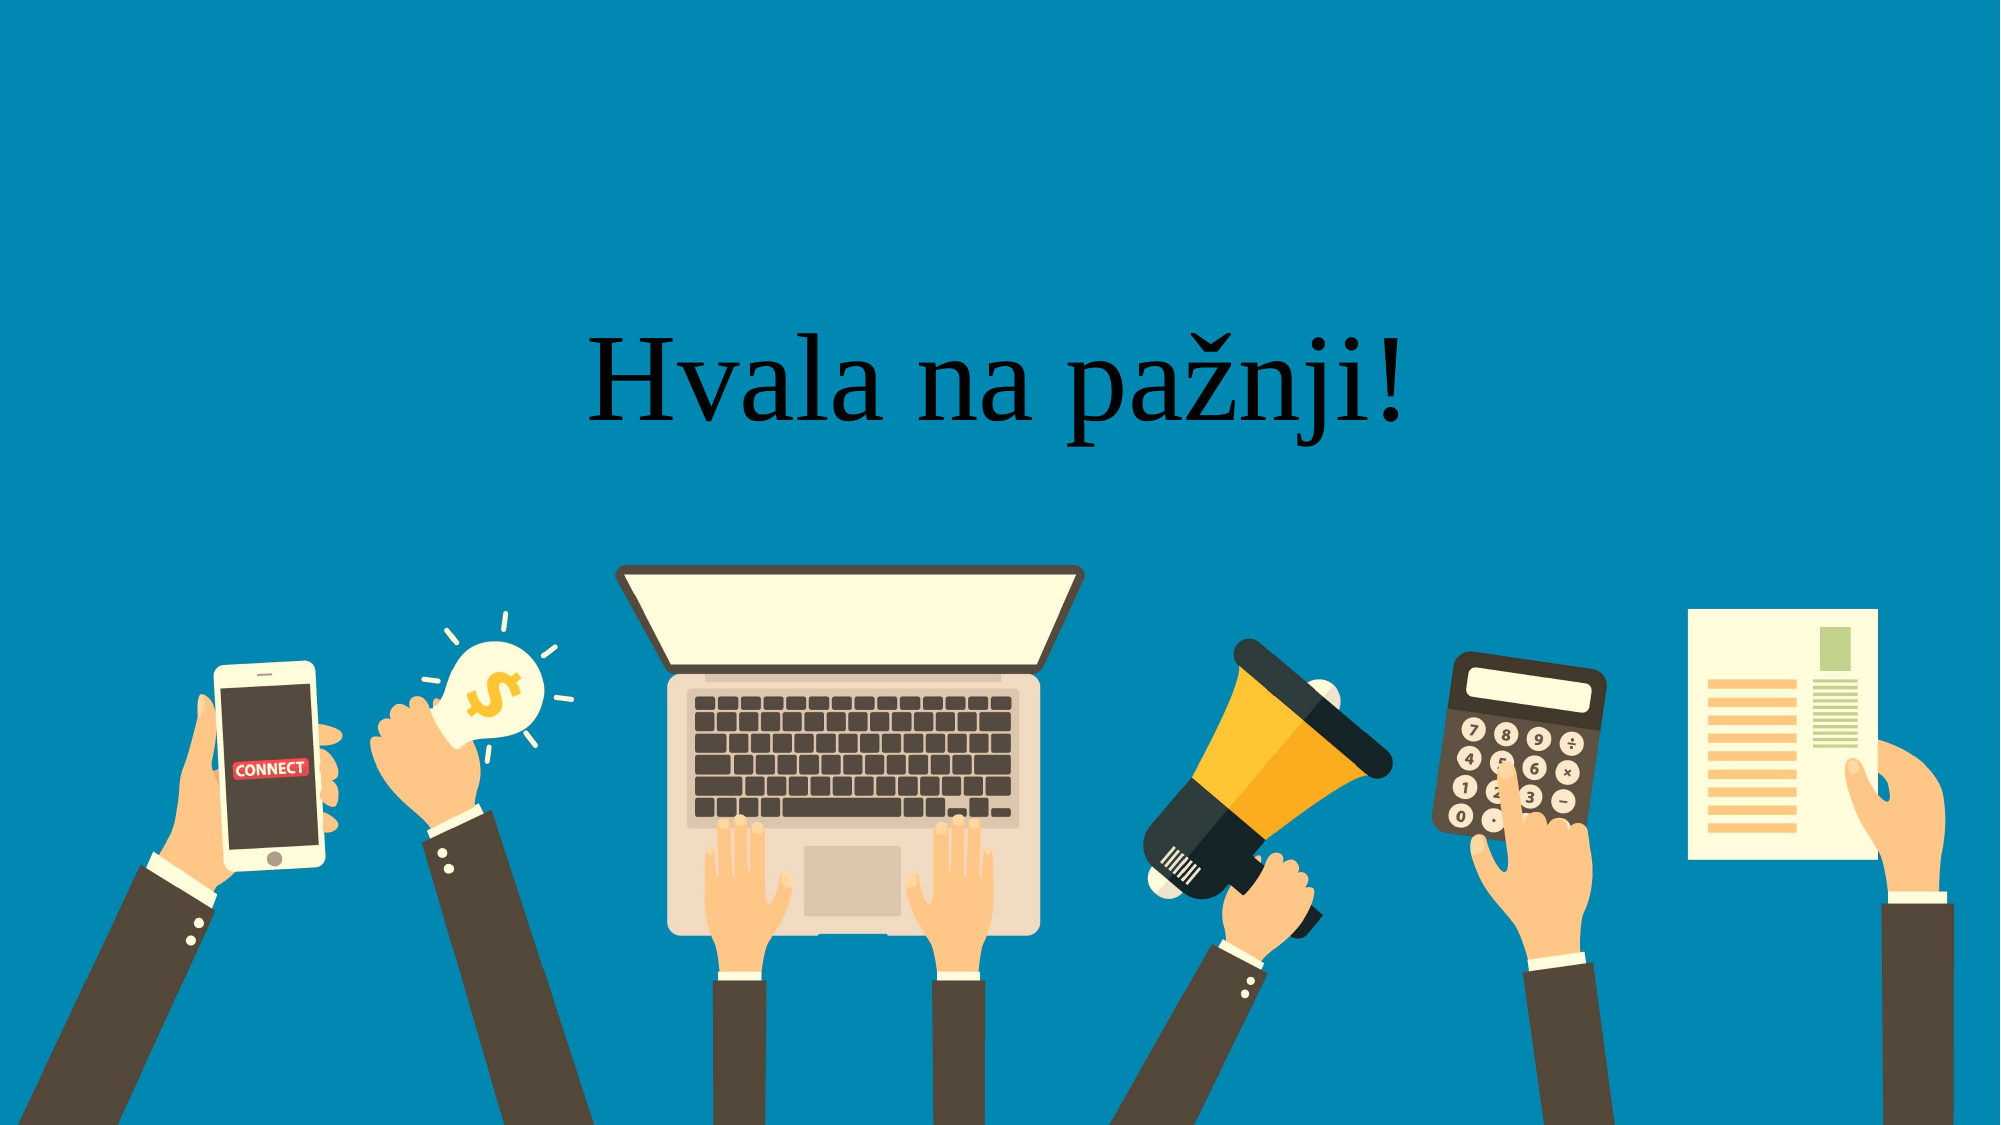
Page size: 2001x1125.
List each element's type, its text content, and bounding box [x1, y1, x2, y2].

picture [501, 612, 508, 632]
picture [370, 642, 594, 1125]
picture [554, 695, 574, 702]
picture [1688, 609, 1954, 1125]
picture [1432, 652, 1615, 1125]
picture [422, 677, 440, 683]
picture [1110, 639, 1392, 1125]
picture [615, 565, 1085, 1125]
picture [485, 745, 492, 763]
picture [445, 628, 459, 645]
picture [19, 661, 342, 1125]
picture [541, 645, 557, 658]
title Hvala na pažnji! [249, 63, 1750, 456]
